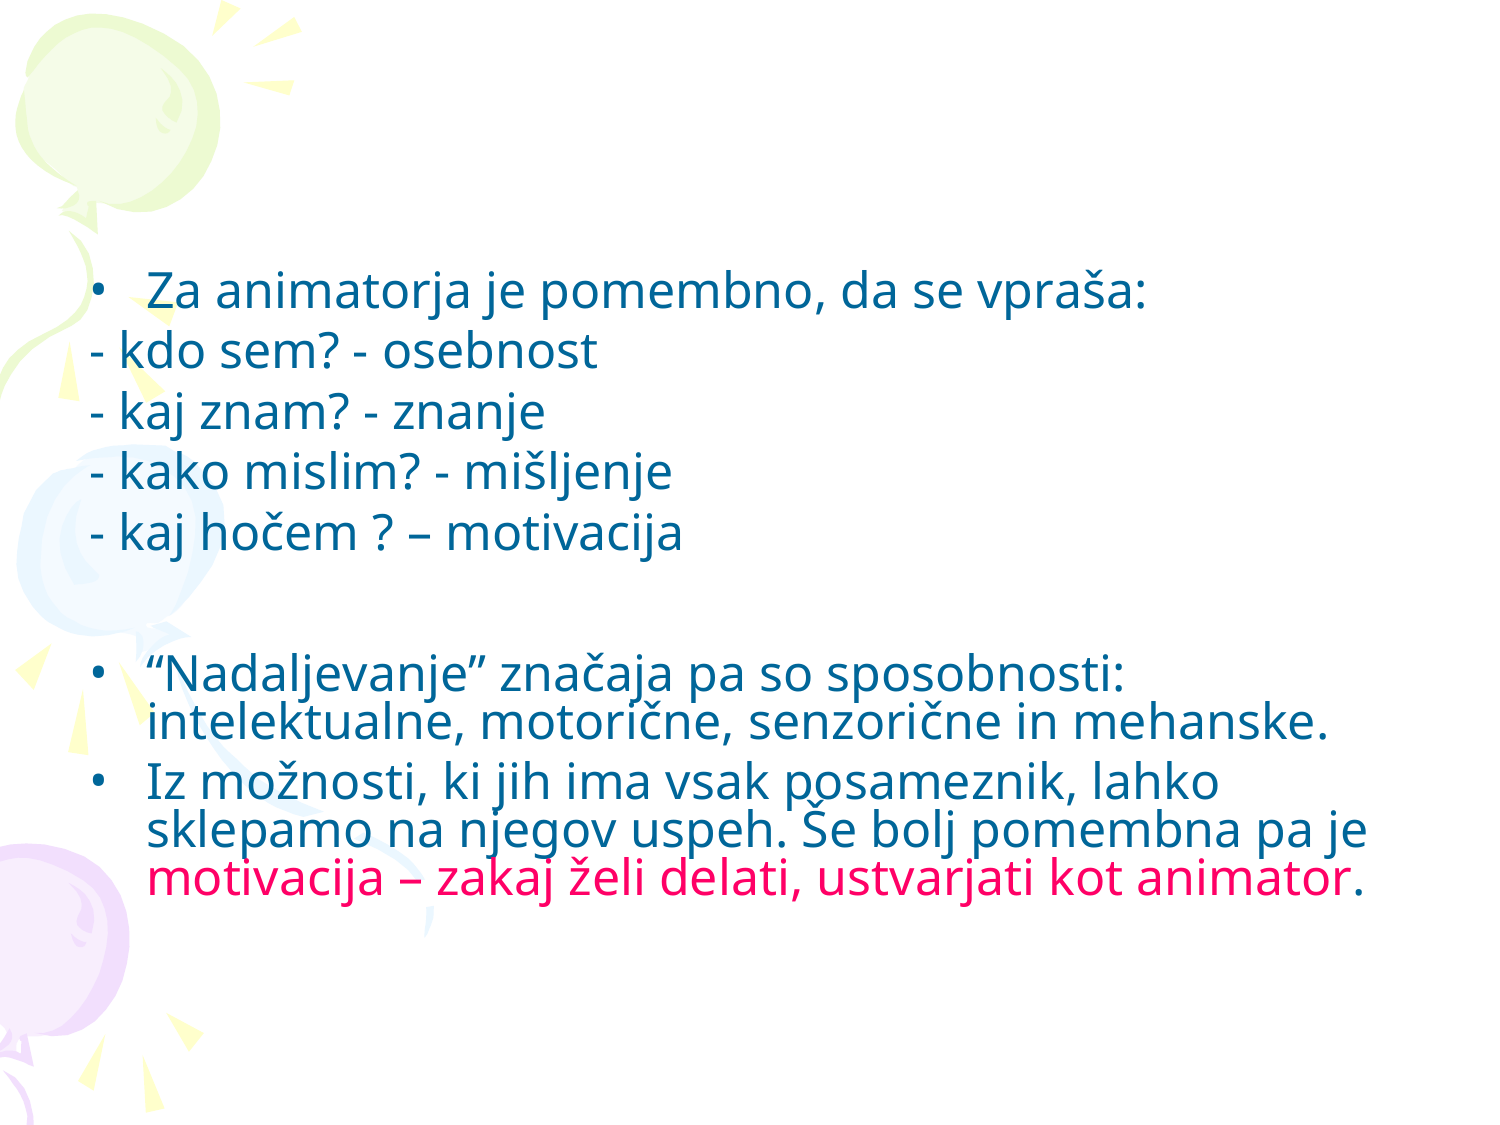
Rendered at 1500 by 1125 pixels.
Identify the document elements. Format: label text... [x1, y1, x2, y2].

list Za animatorja je pomembno, da se vpraša: - kdo sem? - osebnost - kaj znam? - znanje - kako mislim? - mišljenje - kaj hočem ? – motivacija “Nadaljevanje” značaja pa so sposobnosti: intelektualne, motorične, senzorične in mehanske. Iz možnosti, ki jih ima vsak posameznik, lahko sklepamo na njegov uspeh. Še bolj pomembna pa je motivacija – zakaj želi delati, ustvarjati kot animator. [75, 262, 1426, 994]
